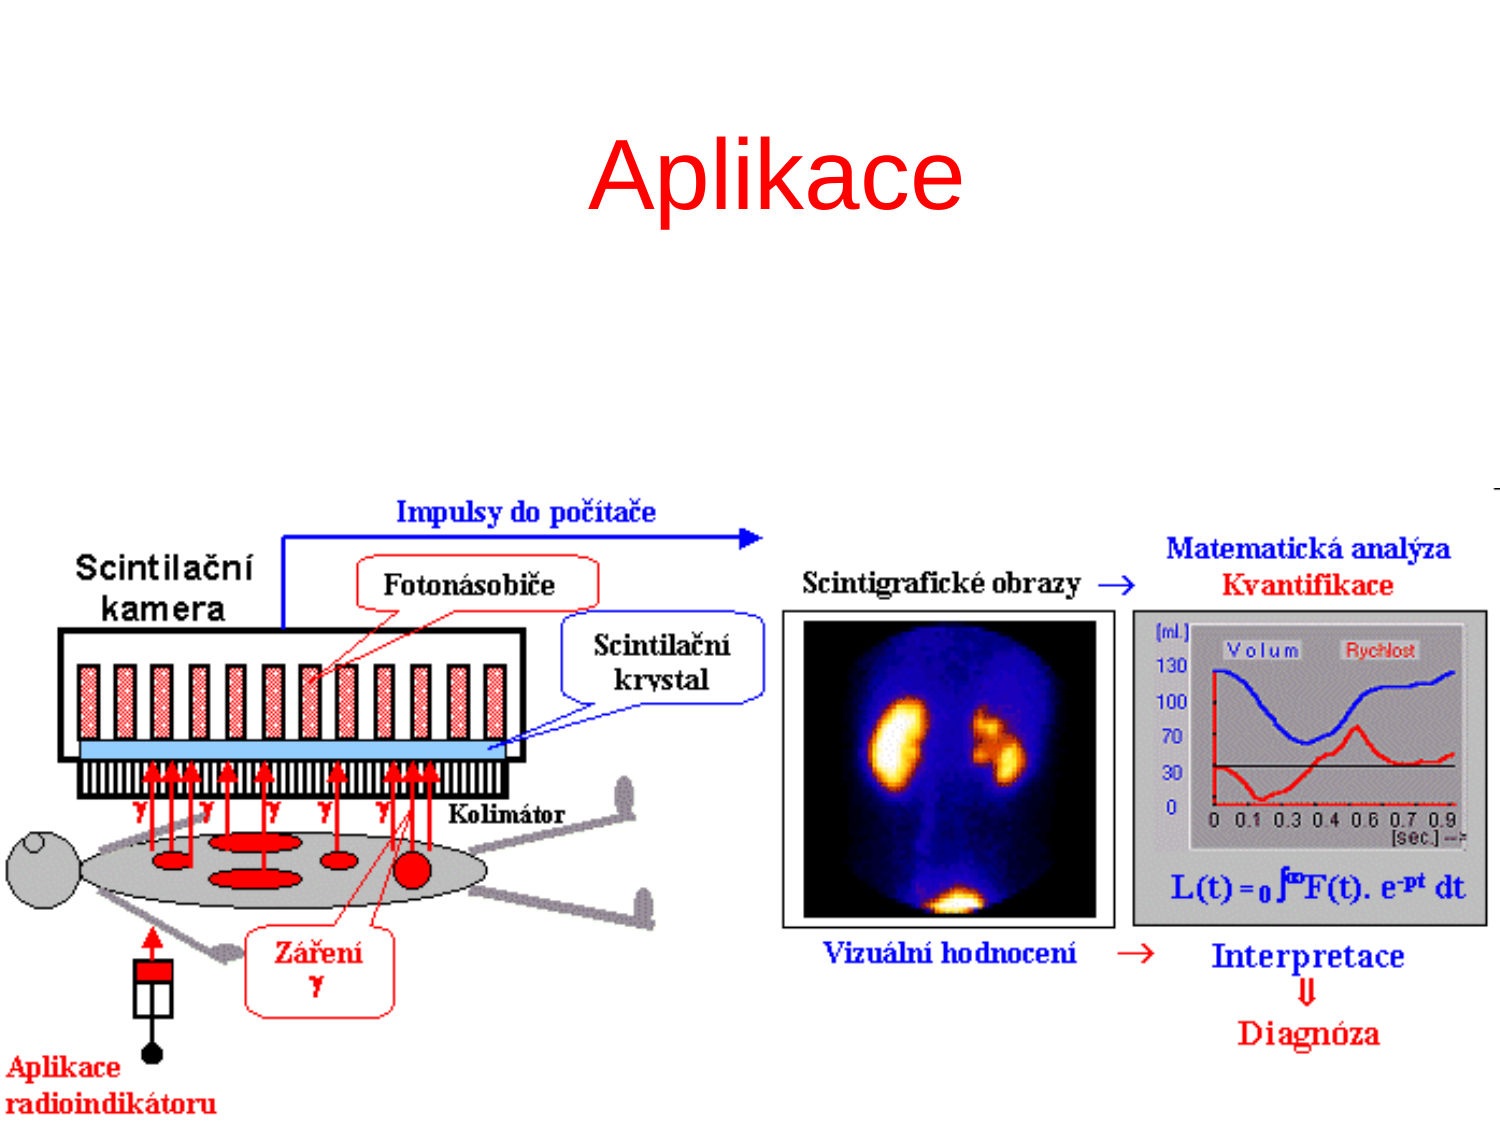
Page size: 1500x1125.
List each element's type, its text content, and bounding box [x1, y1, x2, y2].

picture [0, 488, 1500, 1125]
text_box Aplikace [573, 101, 981, 238]
